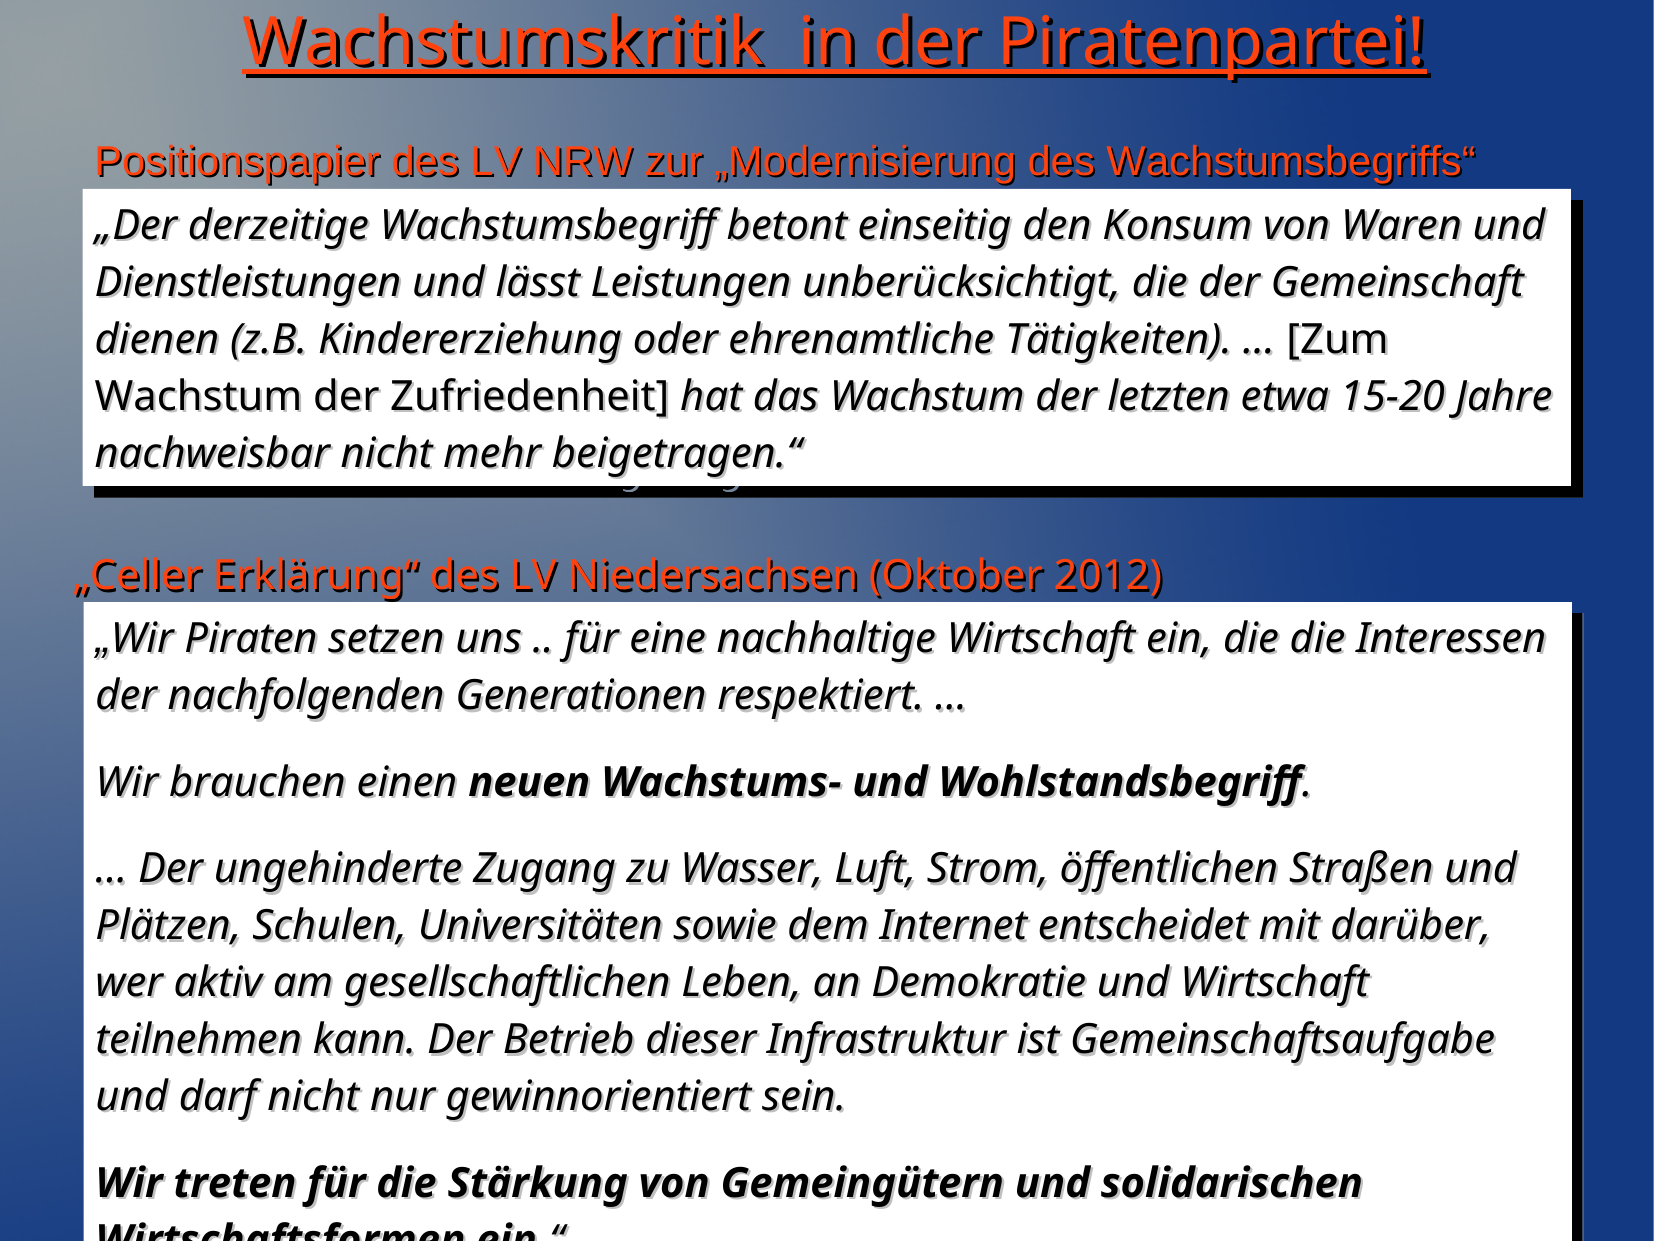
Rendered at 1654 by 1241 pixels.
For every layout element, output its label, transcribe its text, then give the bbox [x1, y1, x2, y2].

list „Der derzeitige Wachstumsbegriff betont einseitig den Konsum von Waren und Dienstleistungen und lässt Leistungen unberücksichtigt, die der Gemeinschaft dienen (z.B. Kindererziehung oder ehrenamtliche Tätigkeiten). ... [Zum Wachstum der Zufriedenheit] hat das Wachstum der letzten etwa 15-20 Jahre nachweisbar nicht mehr beigetragen.“ [82, 188, 1571, 434]
text_box „Celler Erklärung“ des LV Niedersachsen (Oktober 2012) [53, 545, 1193, 597]
picture [0, 0, 1654, 1241]
title Positionspapier des LV NRW zur „Modernisierung des Wachstumsbegriffs“ [0, 97, 1613, 225]
list „Wir Piraten setzen uns .. für eine nachhaltige Wirtschaft ein, die die Interessen der nachfolgenden Generationen respektiert. … Wir brauchen einen neuen Wachstums- und Wohlstandsbegriff. … Der ungehinderte Zugang zu Wasser, Luft, Strom, öffentlichen Straßen und Plätzen, Schulen, Universitäten sowie dem Internet entscheidet mit darüber, wer aktiv am gesellschaftlichen Leben, an Demokratie und Wirtschaft teilnehmen kann. Der Betrieb dieser Infrastruktur ist Gemeinschaftsaufgabe und darf nicht nur gewinnorientiert sein. Wir treten für die Stärkung von Gemeingütern und solidarischen Wirtschaftsformen ein.“ [83, 602, 1572, 1172]
text_box Wachstumskritik in der Piratenpartei! [73, 0, 1597, 76]
